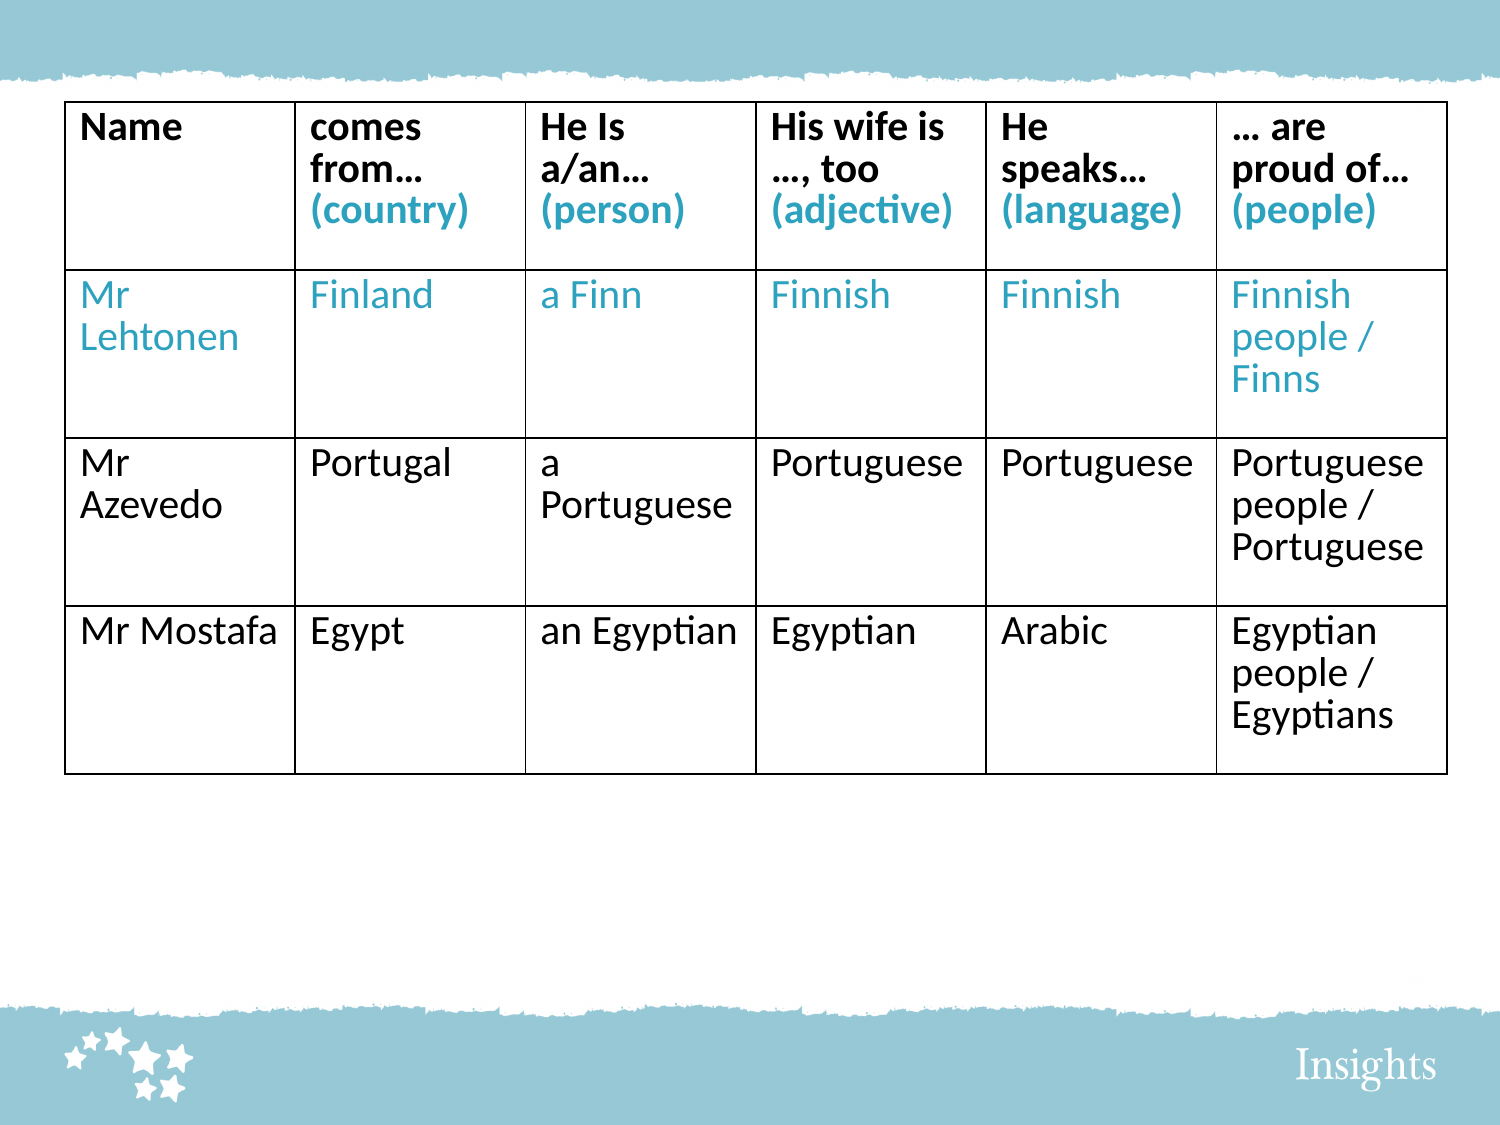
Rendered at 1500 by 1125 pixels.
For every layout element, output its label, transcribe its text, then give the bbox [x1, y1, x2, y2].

table_cell Finnish [757, 271, 985, 437]
table_cell Mr Azevedo [66, 439, 294, 605]
table_header Name [66, 103, 294, 269]
table_header He speaks… (language) [987, 103, 1216, 269]
table_cell Portuguese [987, 439, 1216, 605]
table_cell Portugal [296, 439, 525, 605]
table_cell an Egyptian [526, 607, 755, 773]
table_cell Finland [296, 271, 525, 437]
table_cell a Portuguese [526, 439, 755, 605]
table_cell Finnish [987, 271, 1216, 437]
table_cell Portuguese people / Portuguese [1217, 439, 1446, 605]
table_header comes from… (country) [296, 103, 525, 269]
table_header His wife is …, too (adjective) [757, 103, 985, 269]
table_header He Is a/an… (person) [526, 103, 755, 269]
table_cell Arabic [987, 607, 1216, 773]
table_cell Egyptian people / Egyptians [1217, 607, 1446, 773]
table_cell Mr Mostafa [66, 607, 294, 773]
table_cell Portuguese [757, 439, 985, 605]
table_cell Egyptian [757, 607, 985, 773]
table_cell Finnish people / Finns [1217, 271, 1446, 437]
table_cell Mr Lehtonen [66, 271, 294, 437]
table_cell a Finn [526, 271, 755, 437]
table_header … are proud of… (people) [1217, 103, 1446, 269]
picture [0, 0, 1500, 1125]
table_cell Egypt [296, 607, 525, 773]
